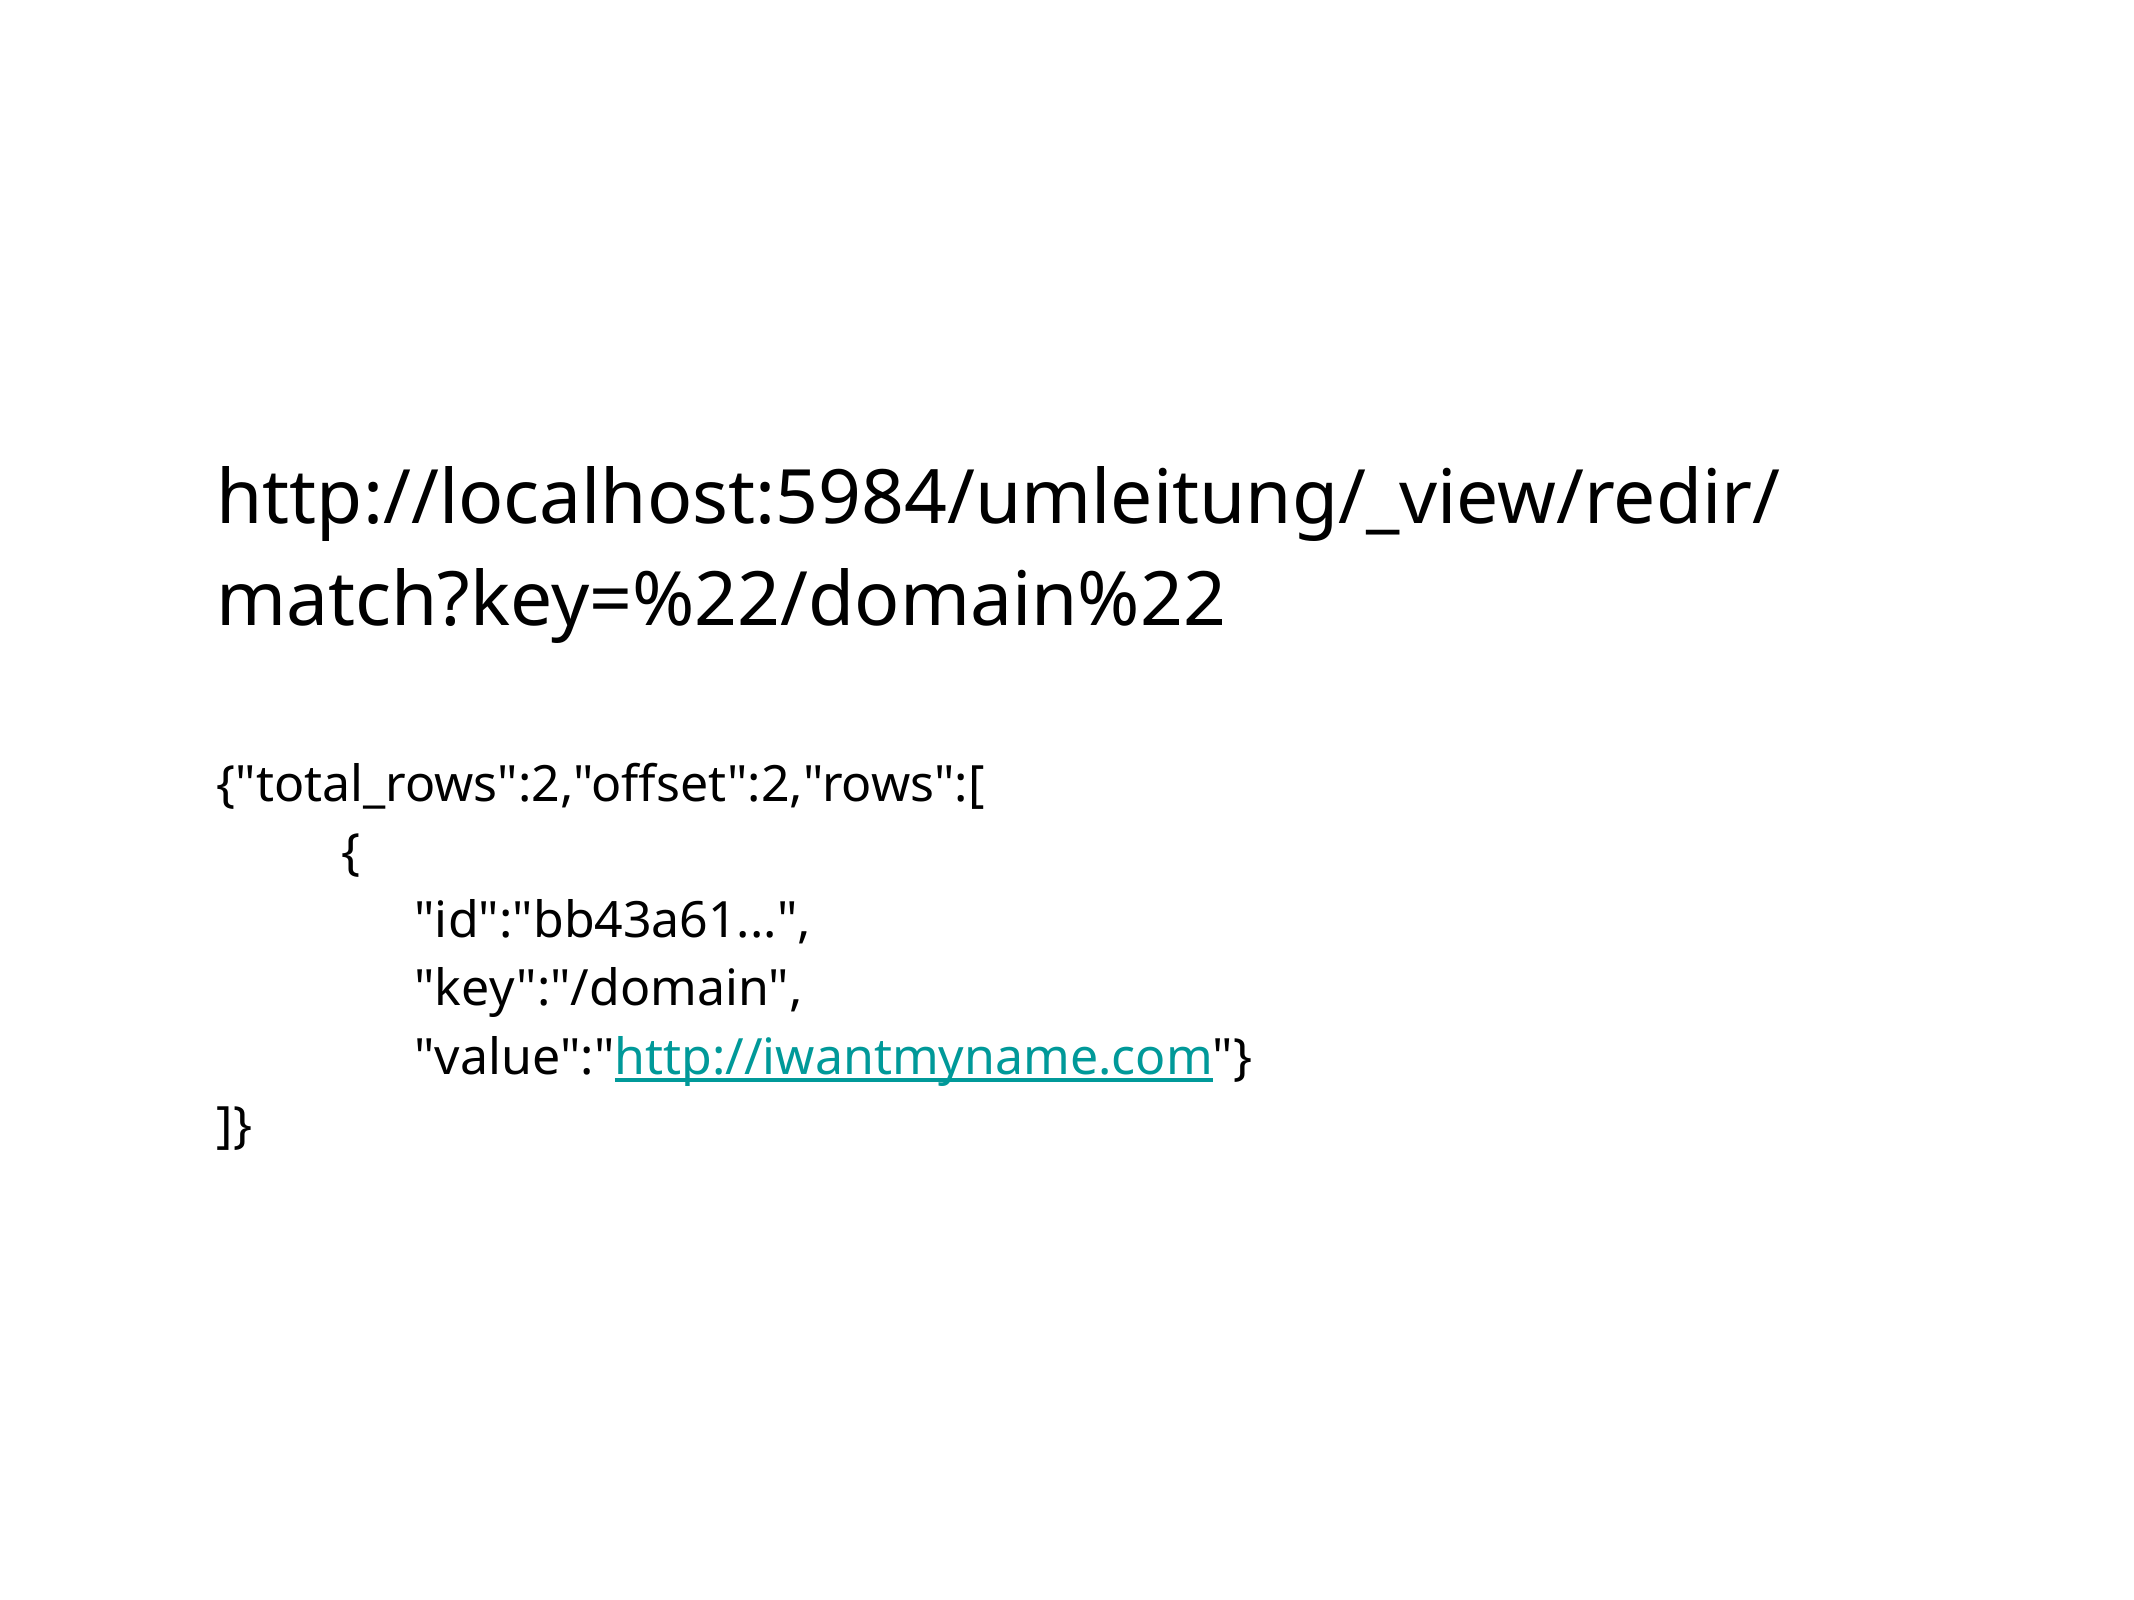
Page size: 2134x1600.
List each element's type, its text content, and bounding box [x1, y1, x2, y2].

list http://localhost:5984/umleitung/_view/redir/match?key=%22/domain%22 {"total_rows":2,"offset":2,"rows":[ { "id":"bb43a61...", "key":"/domain", "value":"http://iwantmyname.com"} ]} [208, 208, 1925, 1392]
